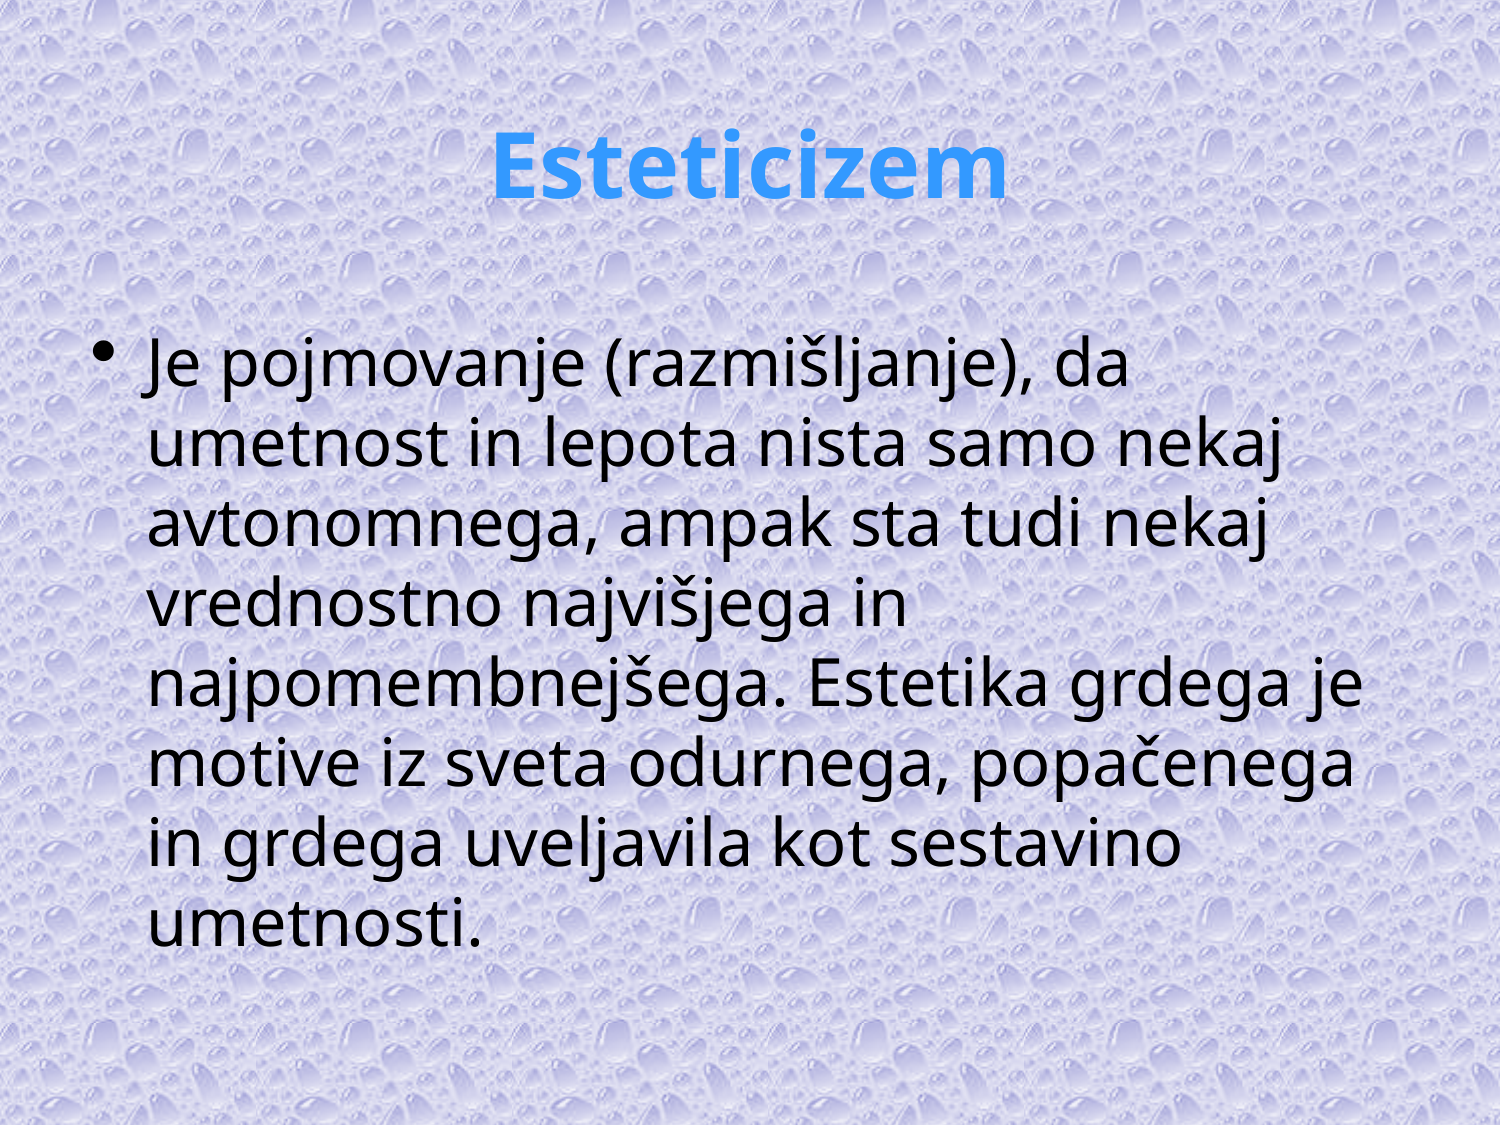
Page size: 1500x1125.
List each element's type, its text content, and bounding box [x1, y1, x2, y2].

picture [0, 0, 1500, 1125]
list Je pojmovanje (razmišljanje), da umetnost in lepota nista samo nekaj avtonomnega, ampak sta tudi nekaj vrednostno najvišjega in najpomembnejšega. Estetika grdega je motive iz sveta odurnega, popačenega in grdega uveljavila kot sestavino umetnosti. [75, 312, 1425, 988]
title Esteticizem [75, 47, 1425, 275]
